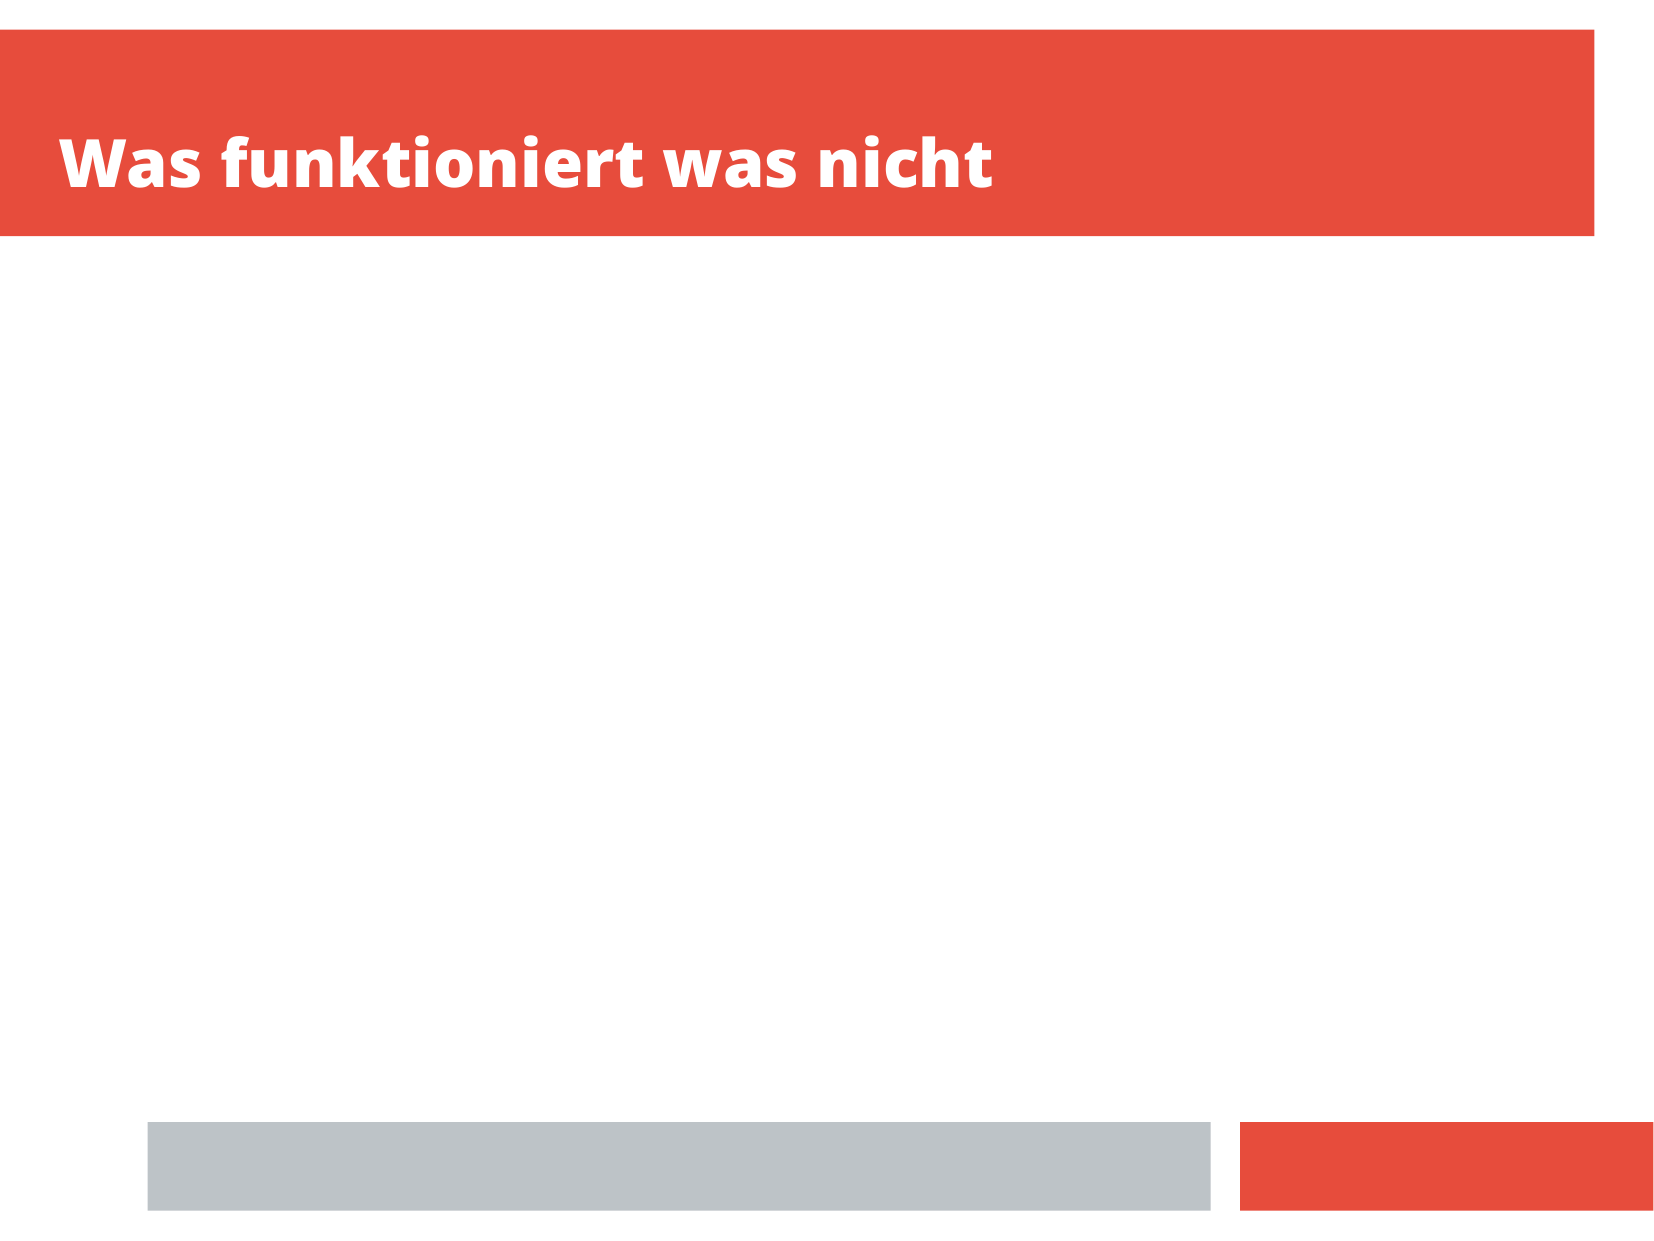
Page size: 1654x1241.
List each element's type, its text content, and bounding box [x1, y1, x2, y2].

title Was funktioniert was nicht [59, 59, 1595, 207]
